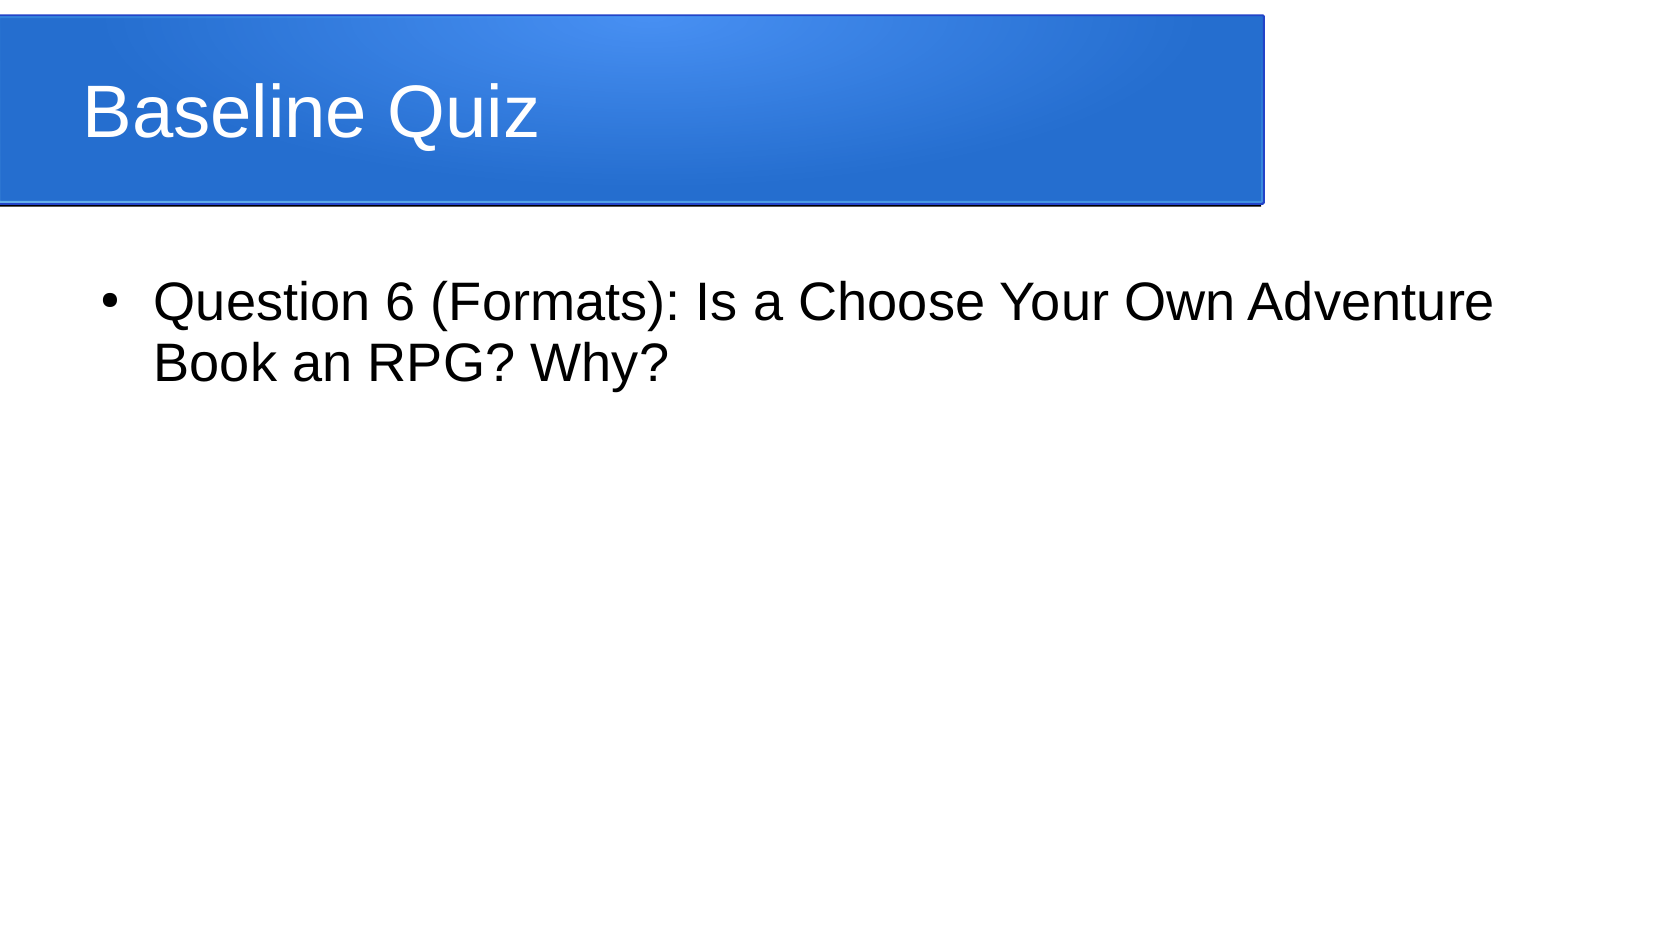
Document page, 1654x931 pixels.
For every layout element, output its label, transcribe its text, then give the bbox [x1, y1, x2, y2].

list Question 6 (Formats): Is a Choose Your Own Adventure Book an RPG? Why? [82, 271, 1571, 851]
title Baseline Quiz [82, 35, 1235, 189]
